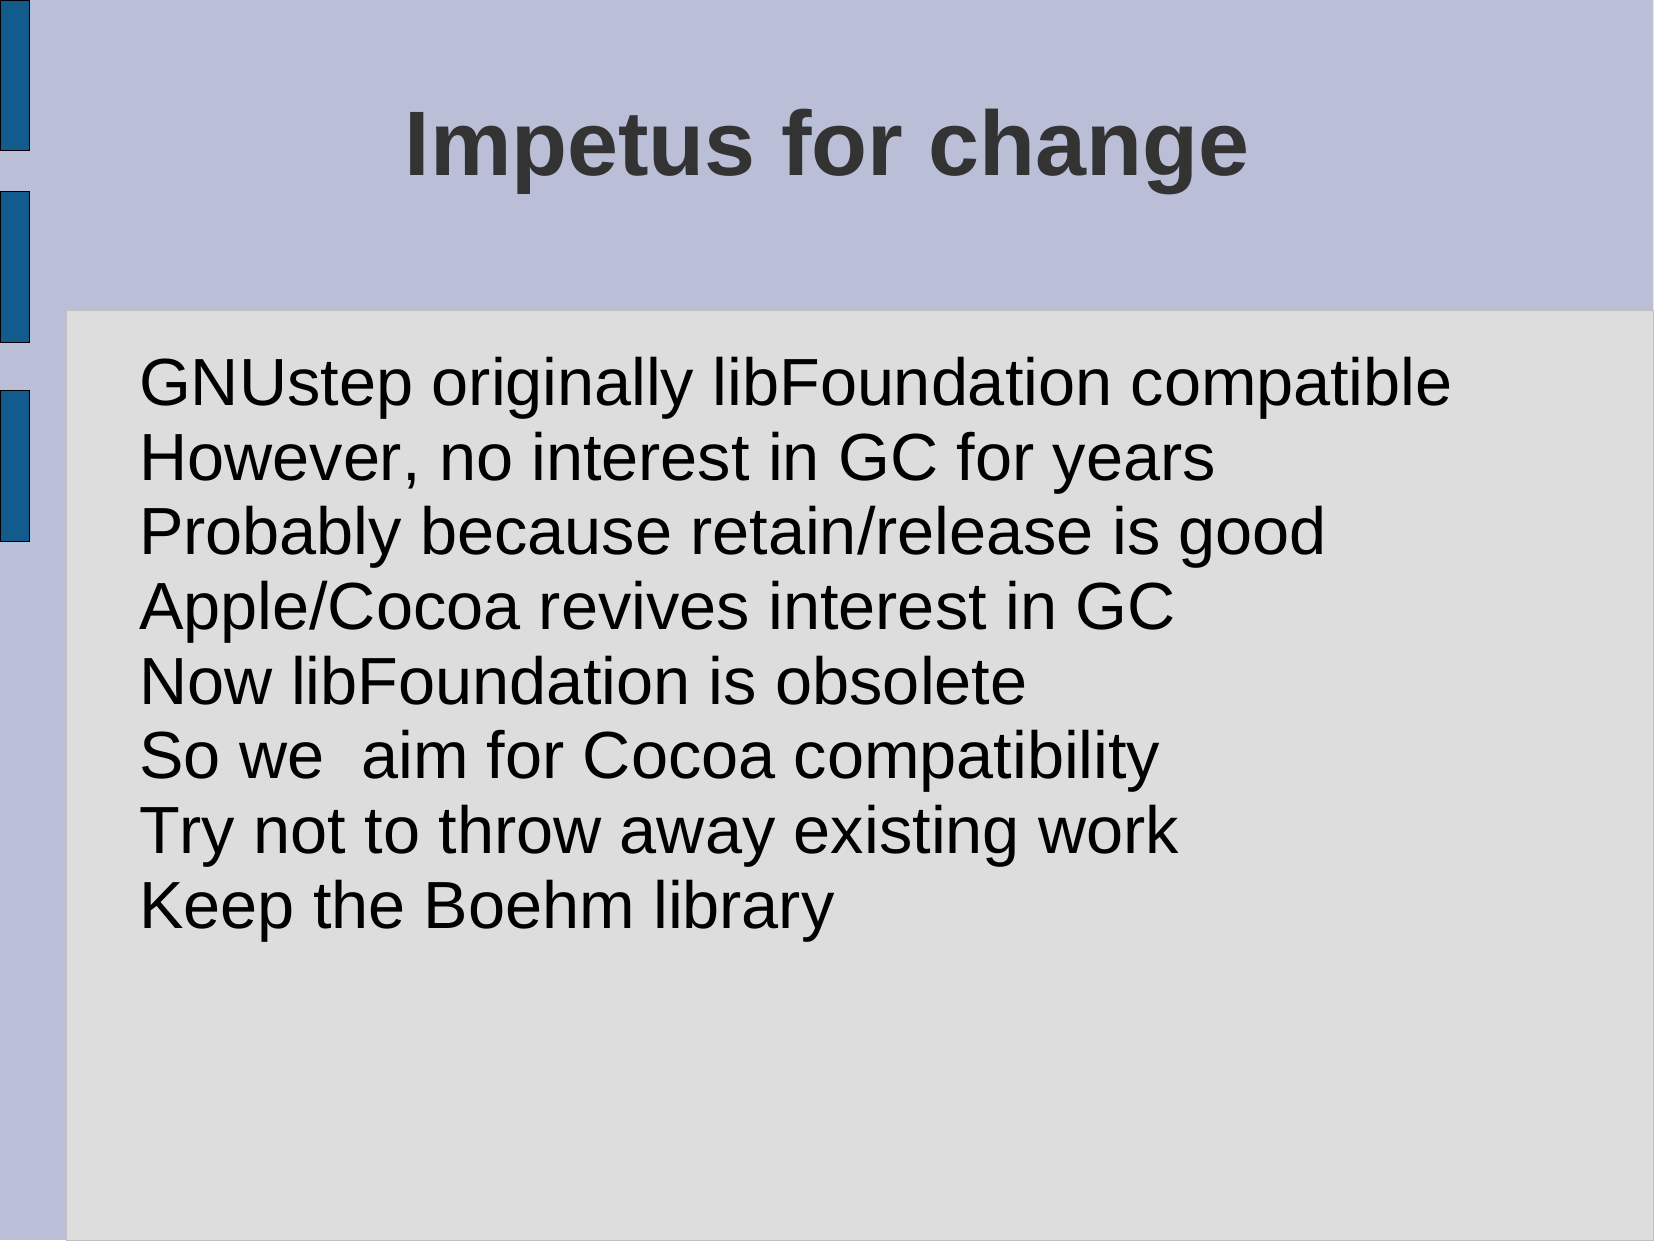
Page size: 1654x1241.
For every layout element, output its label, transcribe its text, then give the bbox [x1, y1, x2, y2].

list GNUstep originally libFoundation compatible However, no interest in GC for years Probably because retain/release is good Apple/Cocoa revives interest in GC Now libFoundation is obsolete So we aim for Cocoa compatibility Try not to throw away existing work Keep the Boehm library [121, 344, 1534, 1127]
title Impetus for change [121, 89, 1534, 301]
